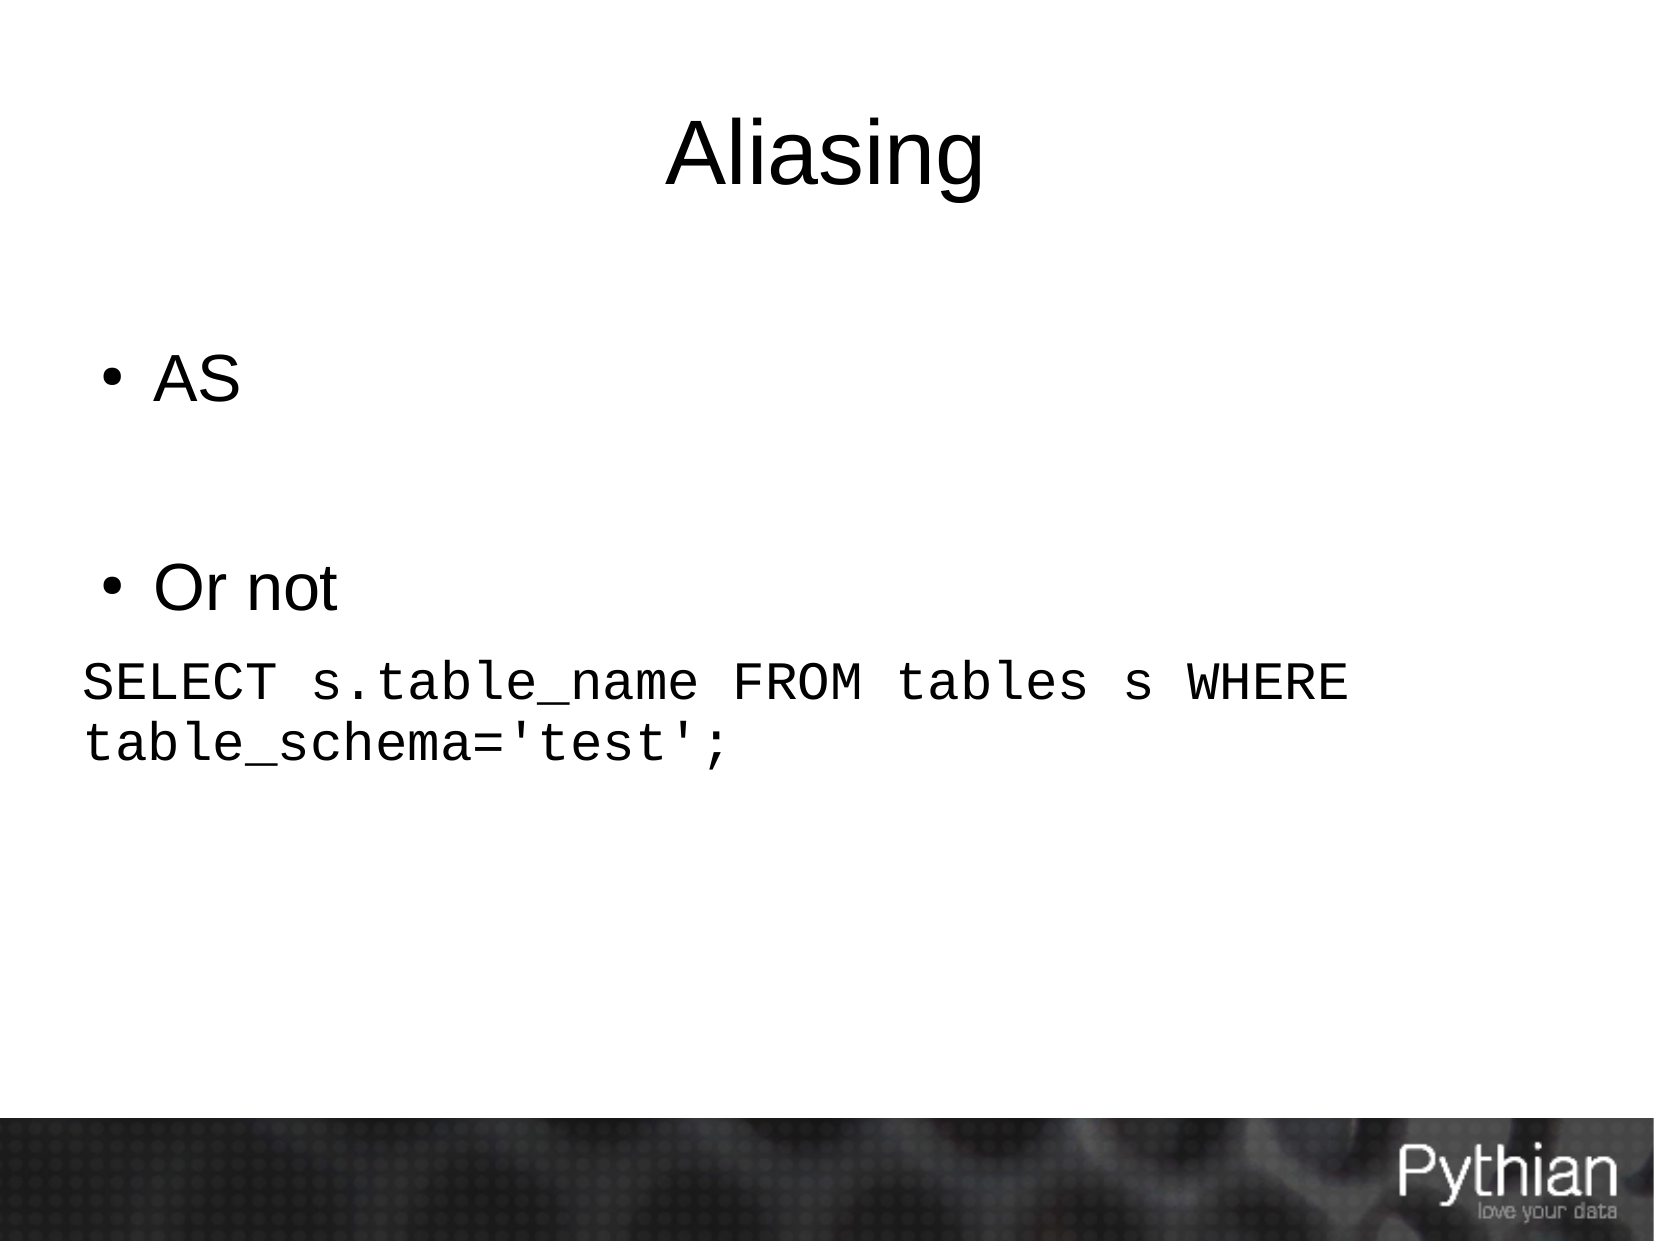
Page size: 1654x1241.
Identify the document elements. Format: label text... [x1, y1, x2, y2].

list AS Or not SELECT s.table_name FROM tables s WHERE table_schema='test'; [82, 237, 1571, 1041]
title Aliasing [82, 49, 1571, 237]
picture [0, 1118, 1654, 1241]
